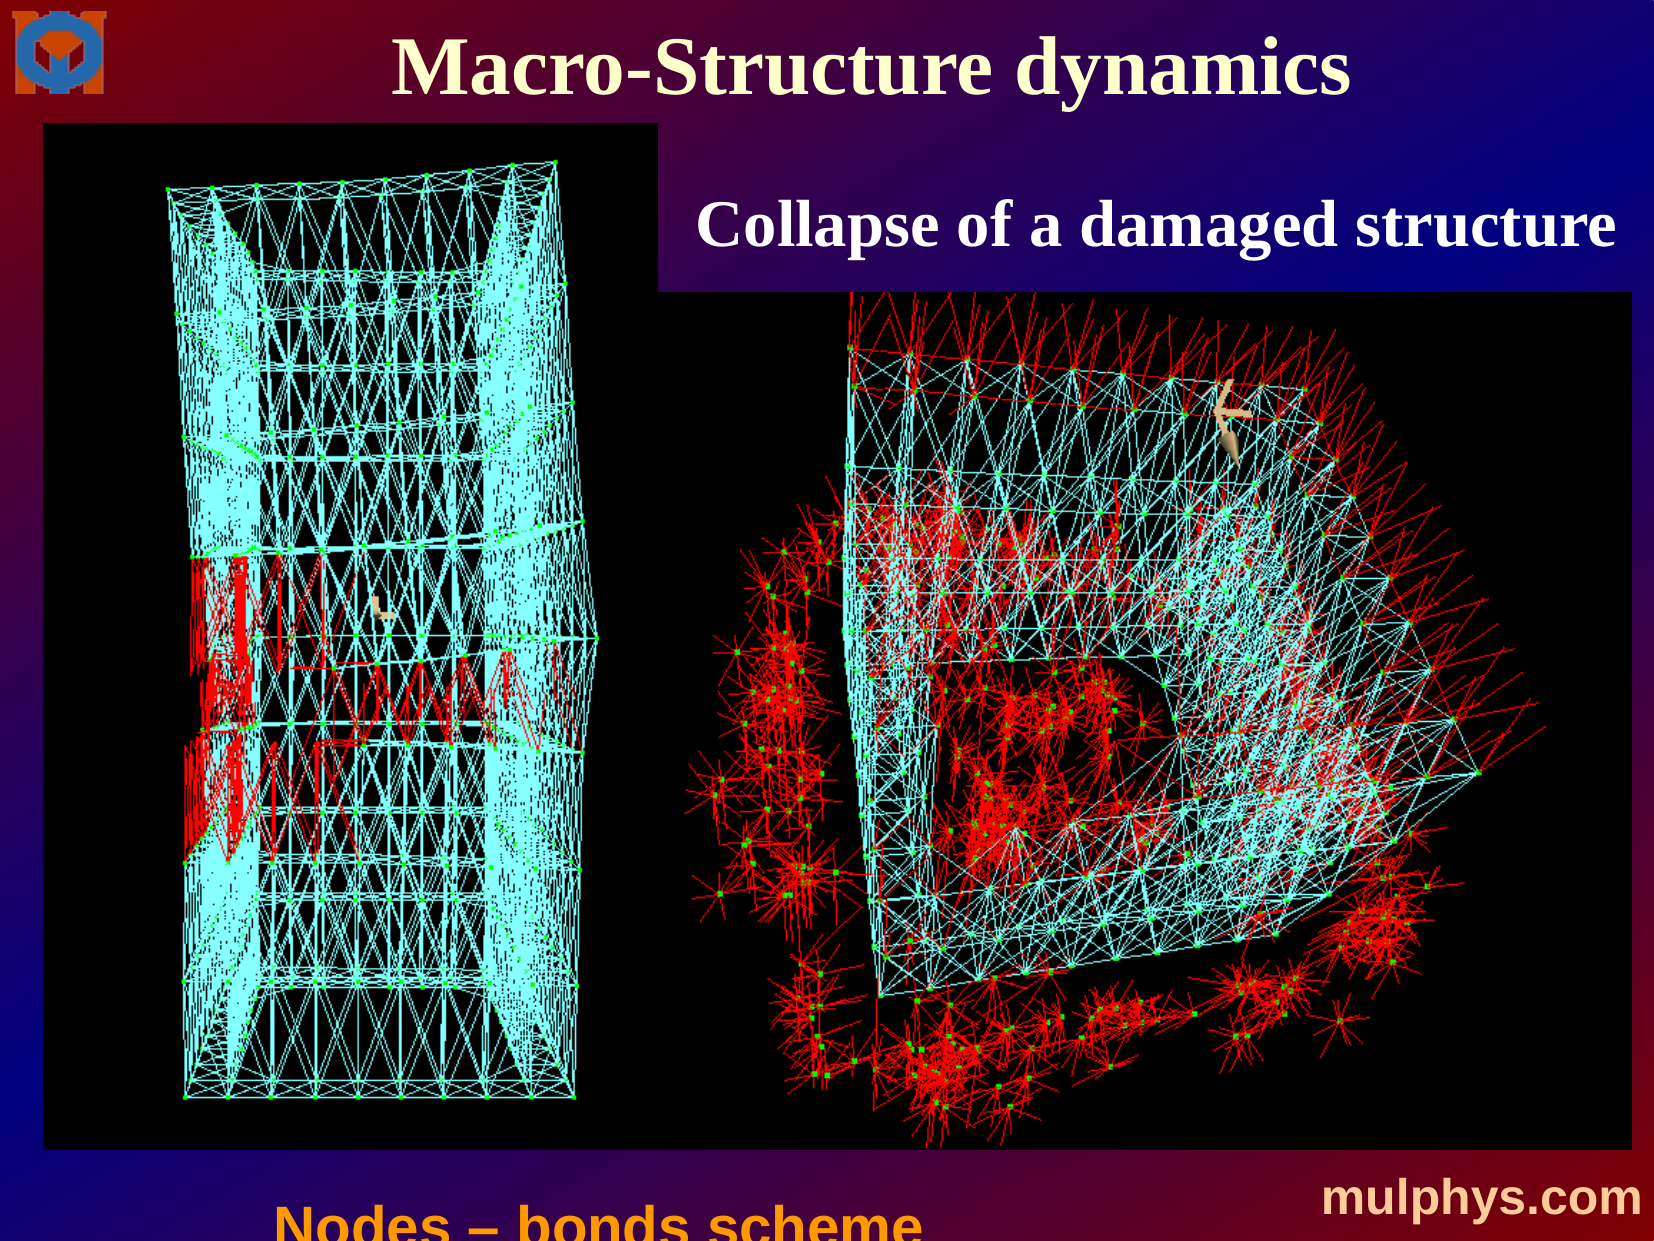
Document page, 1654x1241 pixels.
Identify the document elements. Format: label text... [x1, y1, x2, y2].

text_box Macro-Structure dynamics [391, 10, 1354, 111]
text_box Collapse of a damaged structure [695, 179, 1619, 260]
text_box mulphys.com [1320, 1164, 1644, 1225]
picture [43, 123, 1632, 1150]
text_box Nodes – bonds scheme [198, 1154, 1094, 1241]
picture [11, 11, 110, 95]
